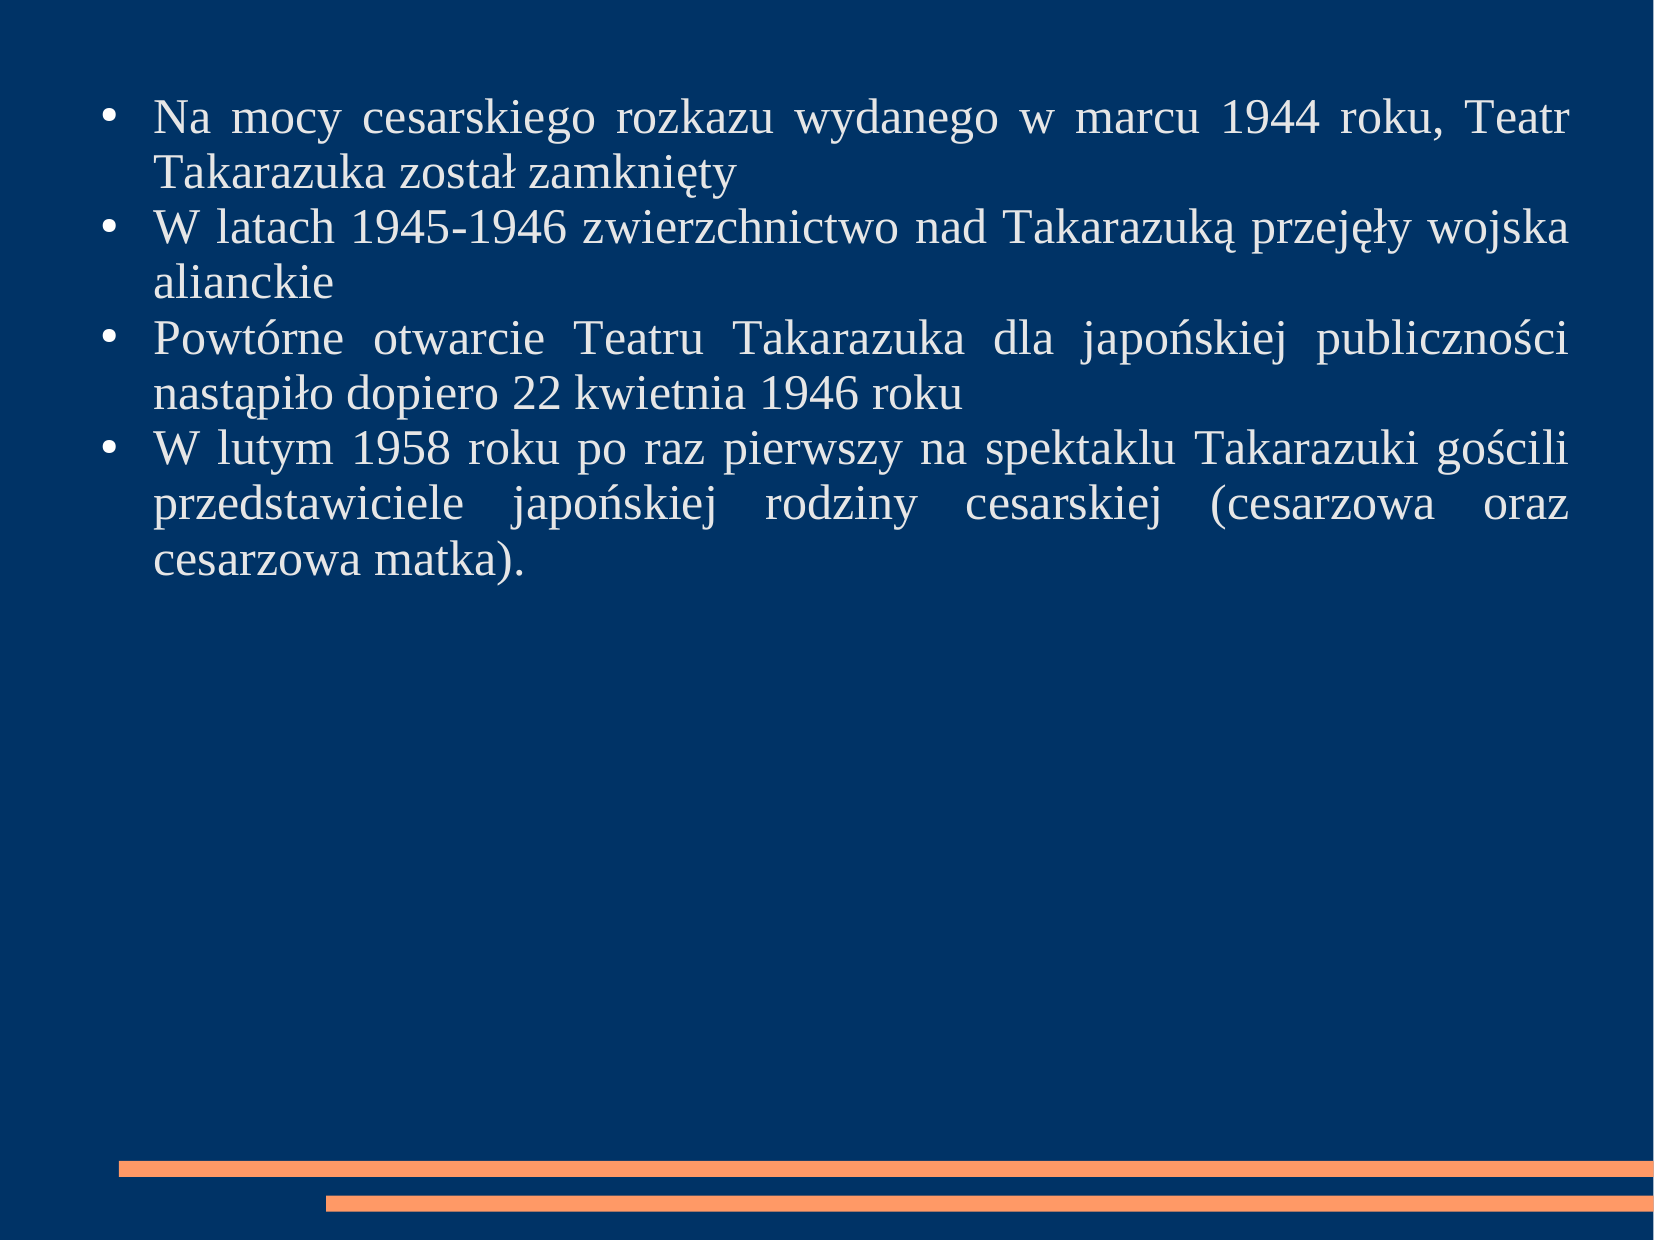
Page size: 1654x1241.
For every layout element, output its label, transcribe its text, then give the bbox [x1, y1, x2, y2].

list Na mocy cesarskiego rozkazu wydanego w marcu 1944 roku, Teatr Takarazuka został zamknięty W latach 1945-1946 zwierzchnictwo nad Takarazuką przejęły wojska alianckie Powtórne otwarcie Teatru Takarazuka dla japońskiej publiczności nastąpiło dopiero 22 kwietnia 1946 roku W lutym 1958 roku po raz pierwszy na spektaklu Takarazuki gościli przedstawiciele japońskiej rodziny cesarskiej (cesarzowa oraz cesarzowa matka). [82, 88, 1571, 1109]
